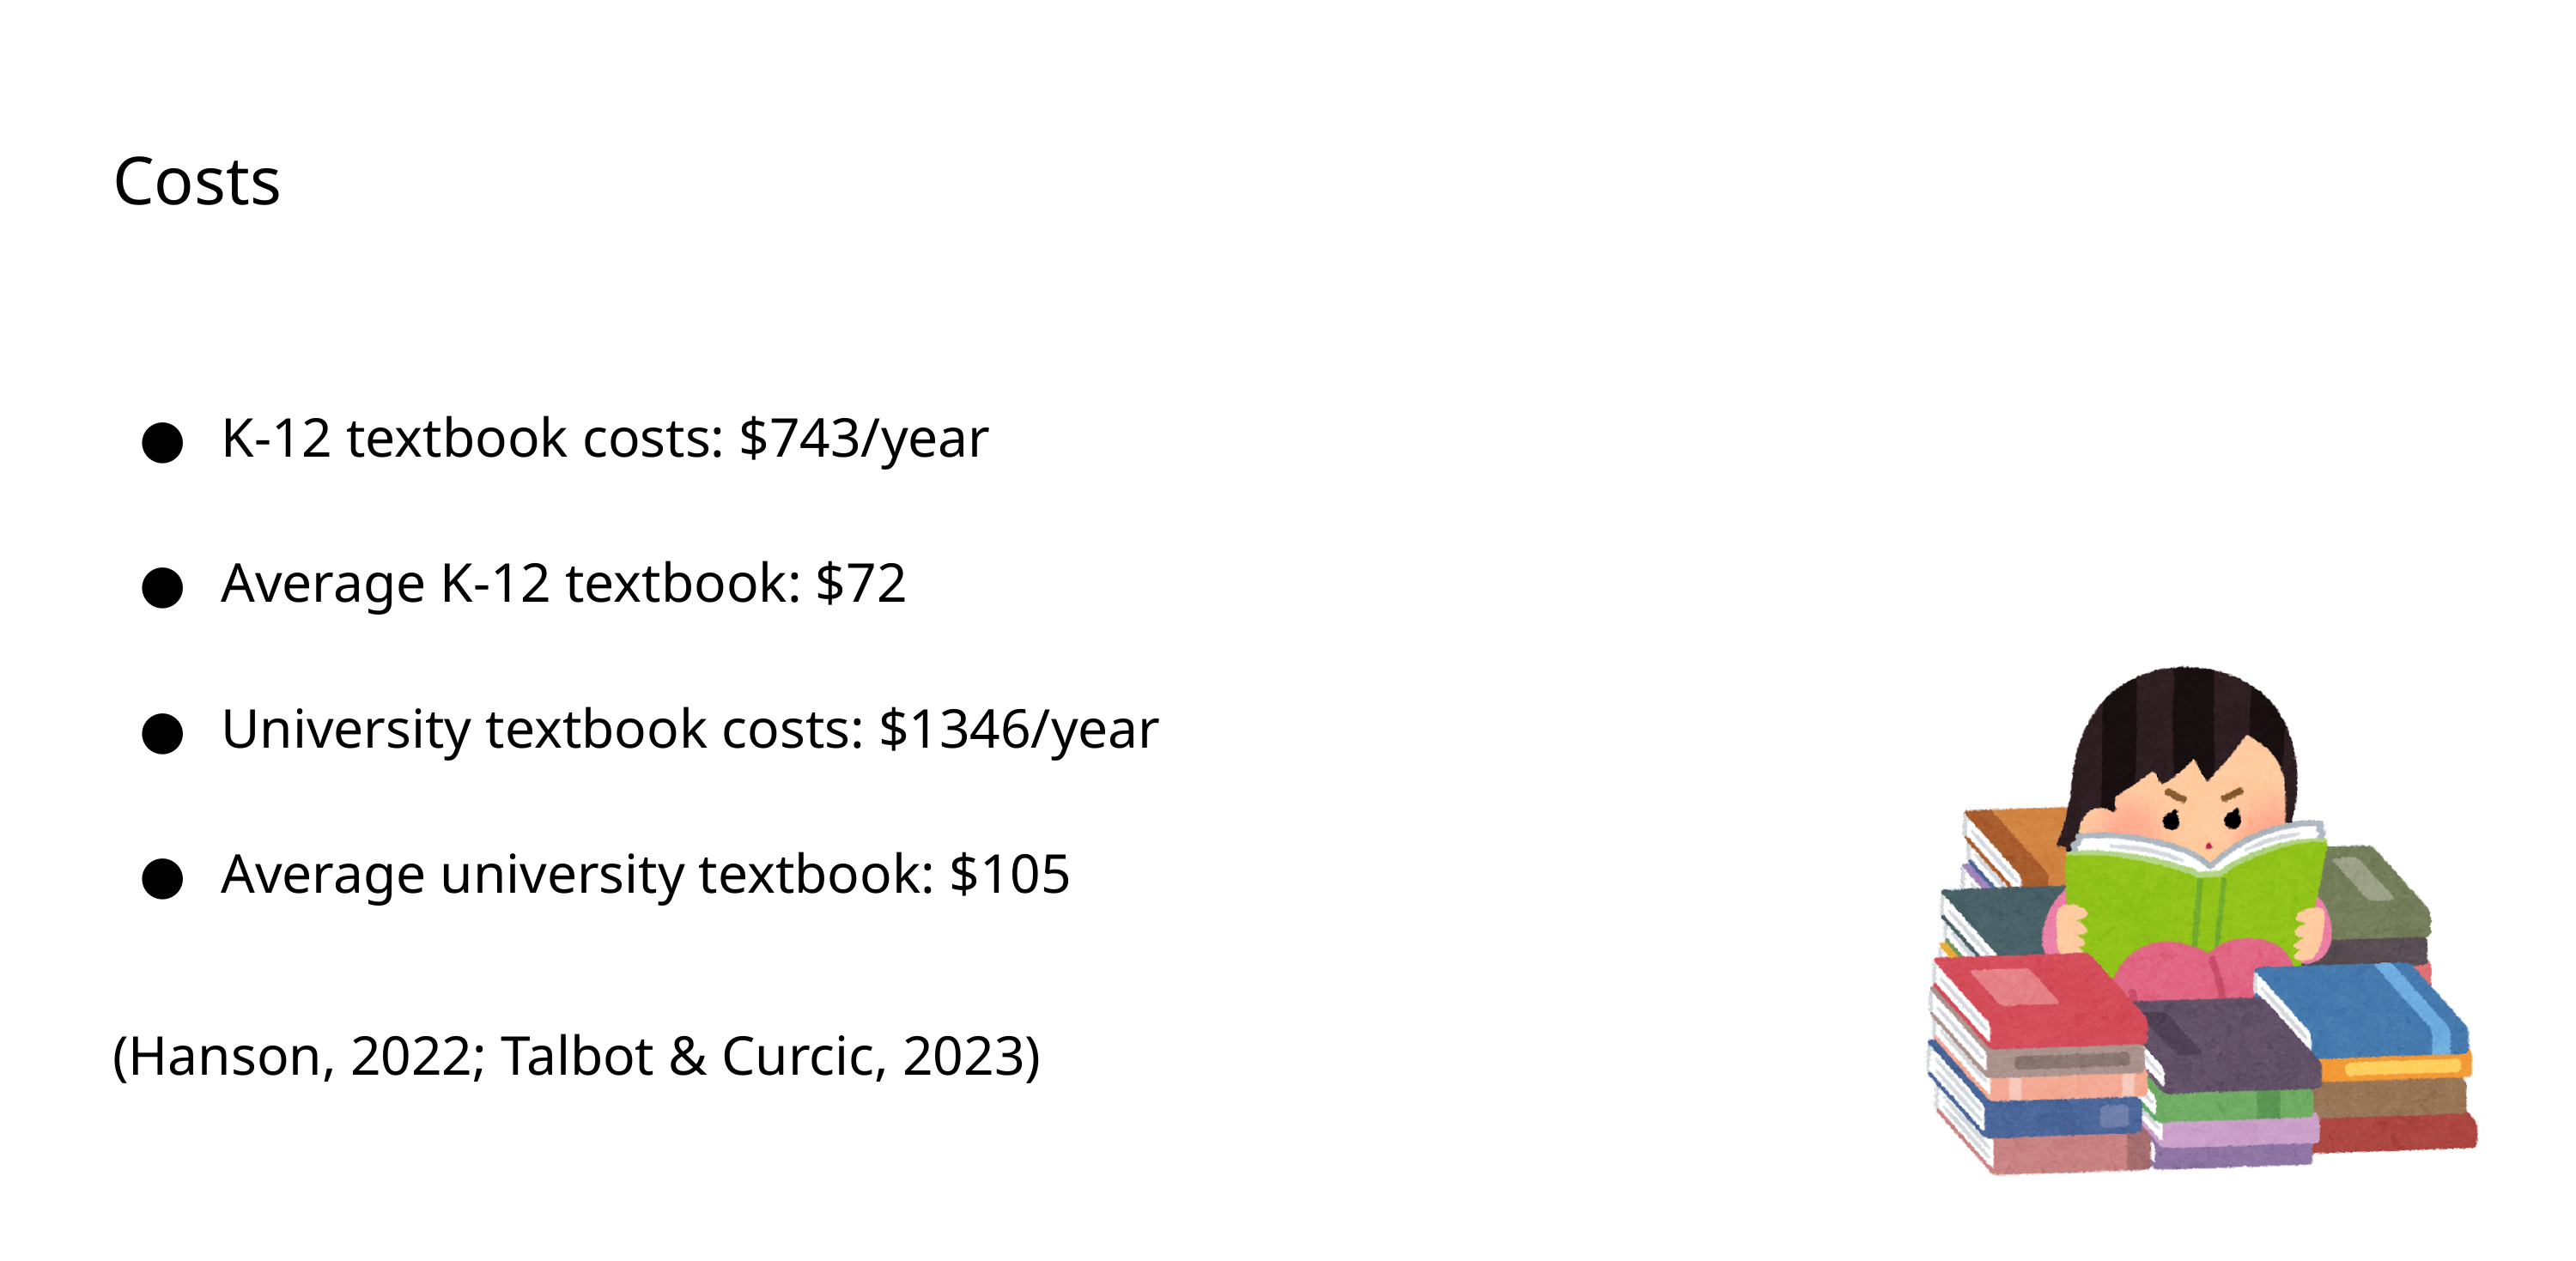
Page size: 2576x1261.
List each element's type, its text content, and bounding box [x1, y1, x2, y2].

picture [1915, 630, 2488, 1203]
title Costs [88, 109, 2488, 250]
list K-12 textbook costs: $743/year Average K-12 textbook: $72 University textbook costs: $1346/year Average university textbook: $105 (Hanson, 2022; Talbot & Curcic, 2023) [88, 302, 2488, 1120]
